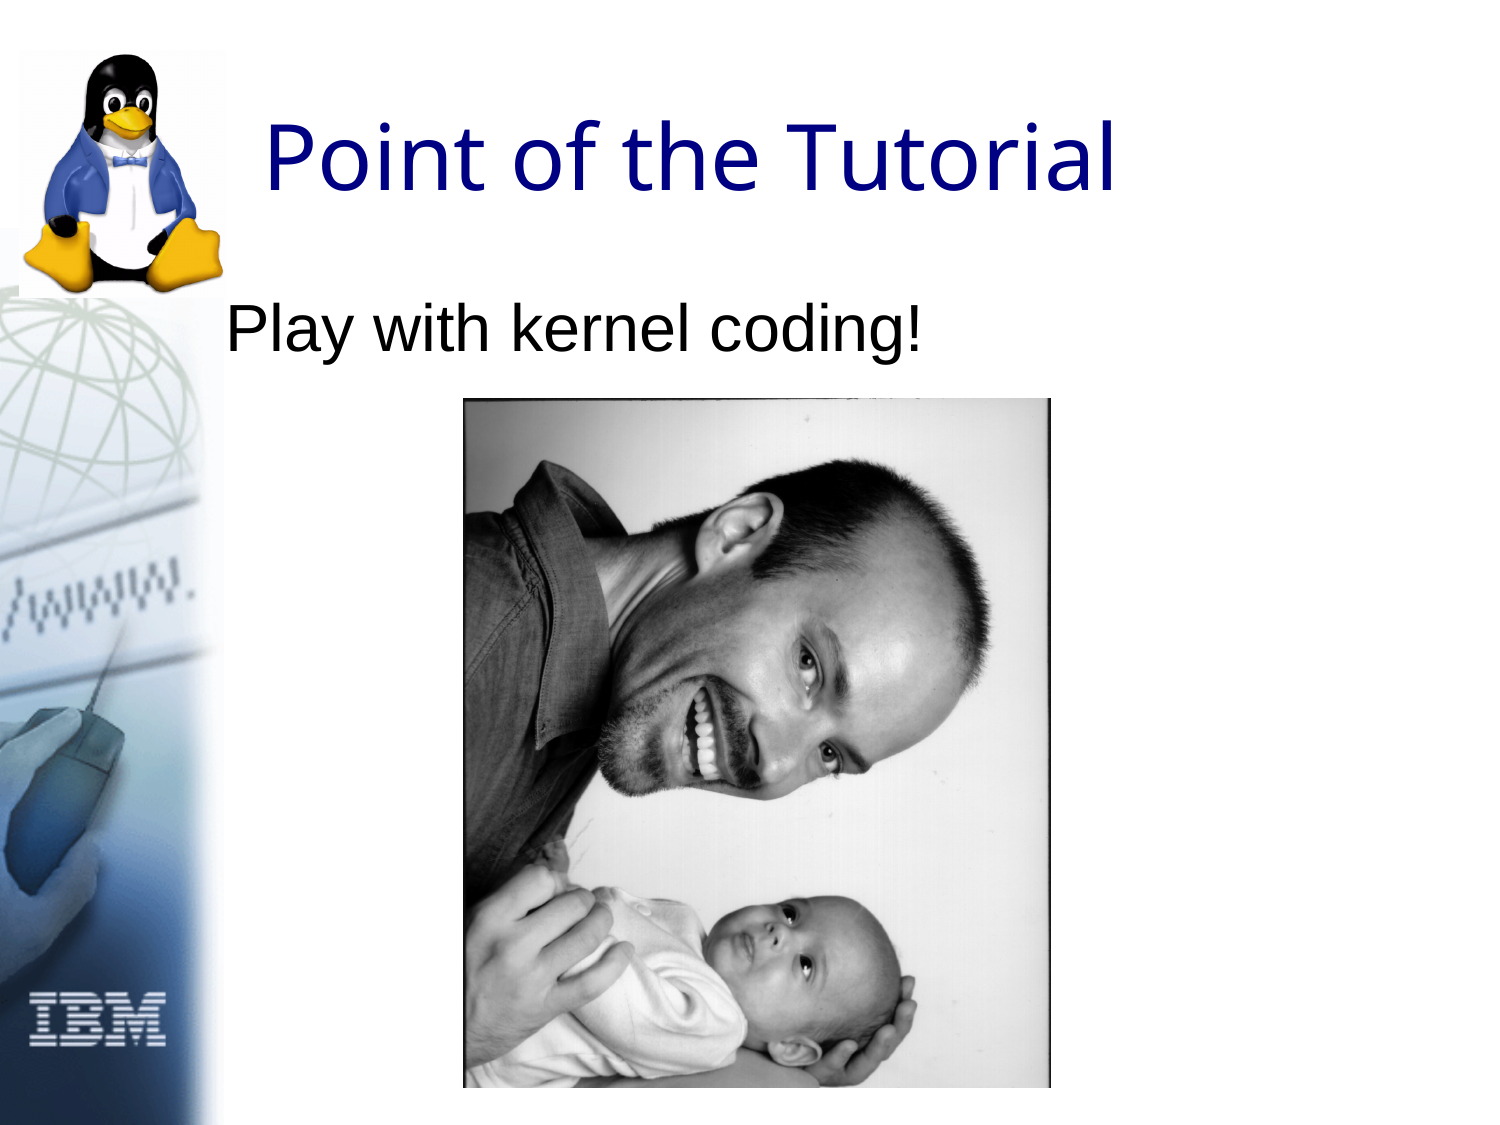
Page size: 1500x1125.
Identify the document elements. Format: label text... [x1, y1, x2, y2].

picture [463, 398, 1051, 1088]
list Play with kernel coding! [225, 299, 1463, 991]
title Point of the Tutorial [262, 37, 1413, 273]
